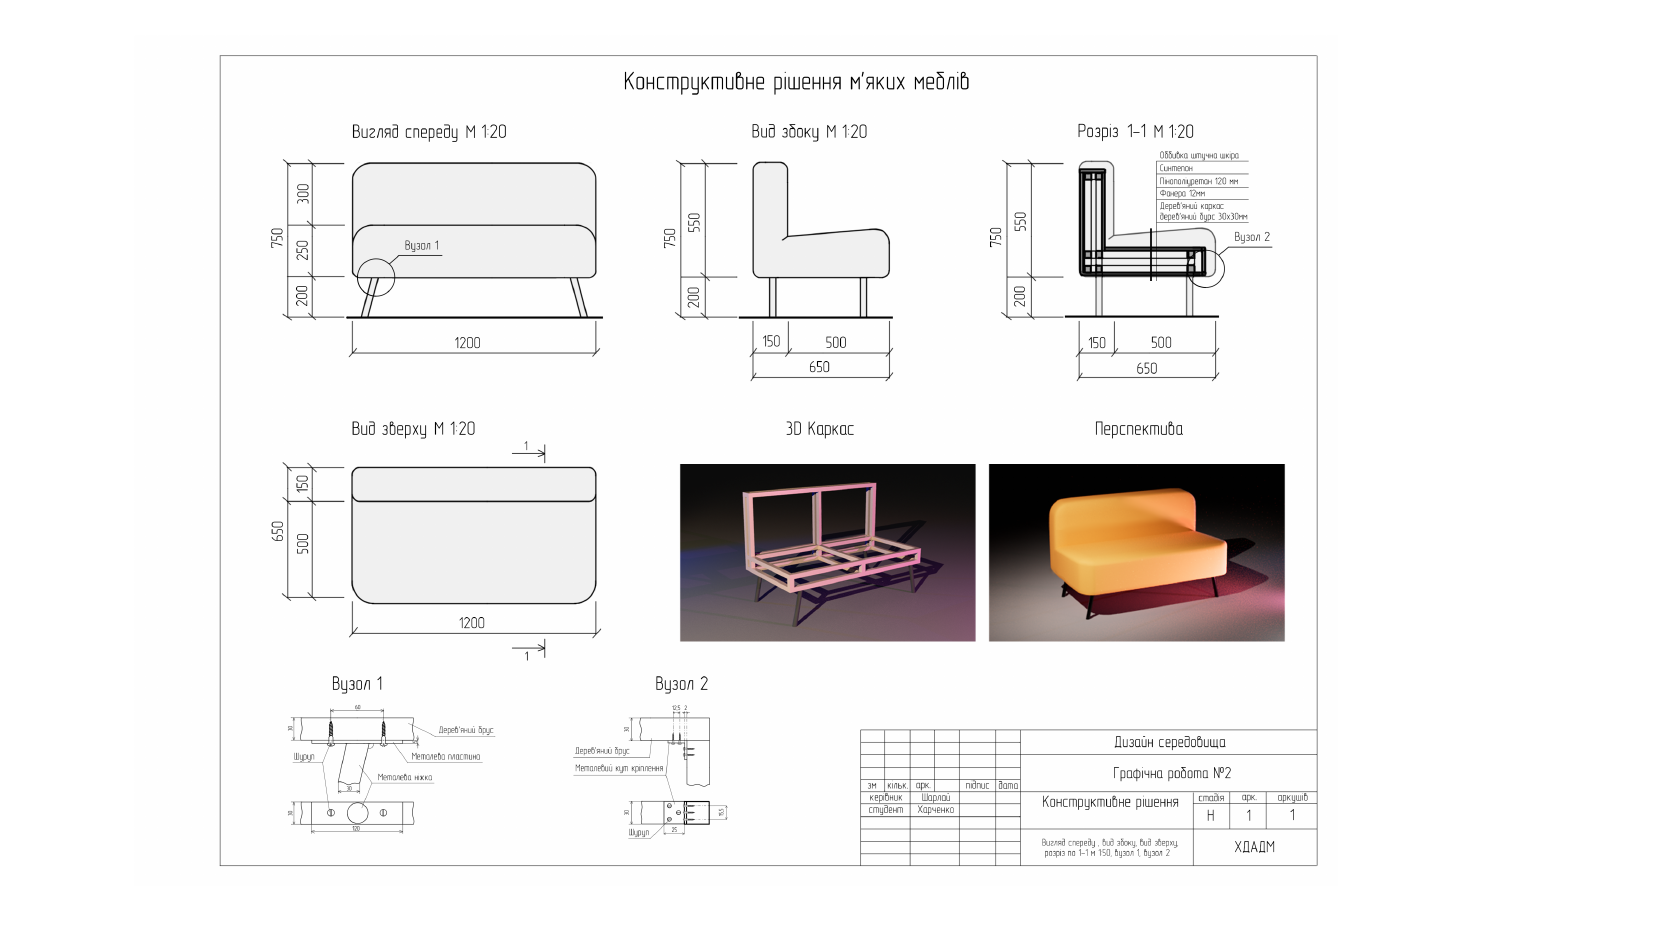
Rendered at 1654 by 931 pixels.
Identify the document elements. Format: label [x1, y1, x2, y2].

picture [134, 35, 1338, 886]
